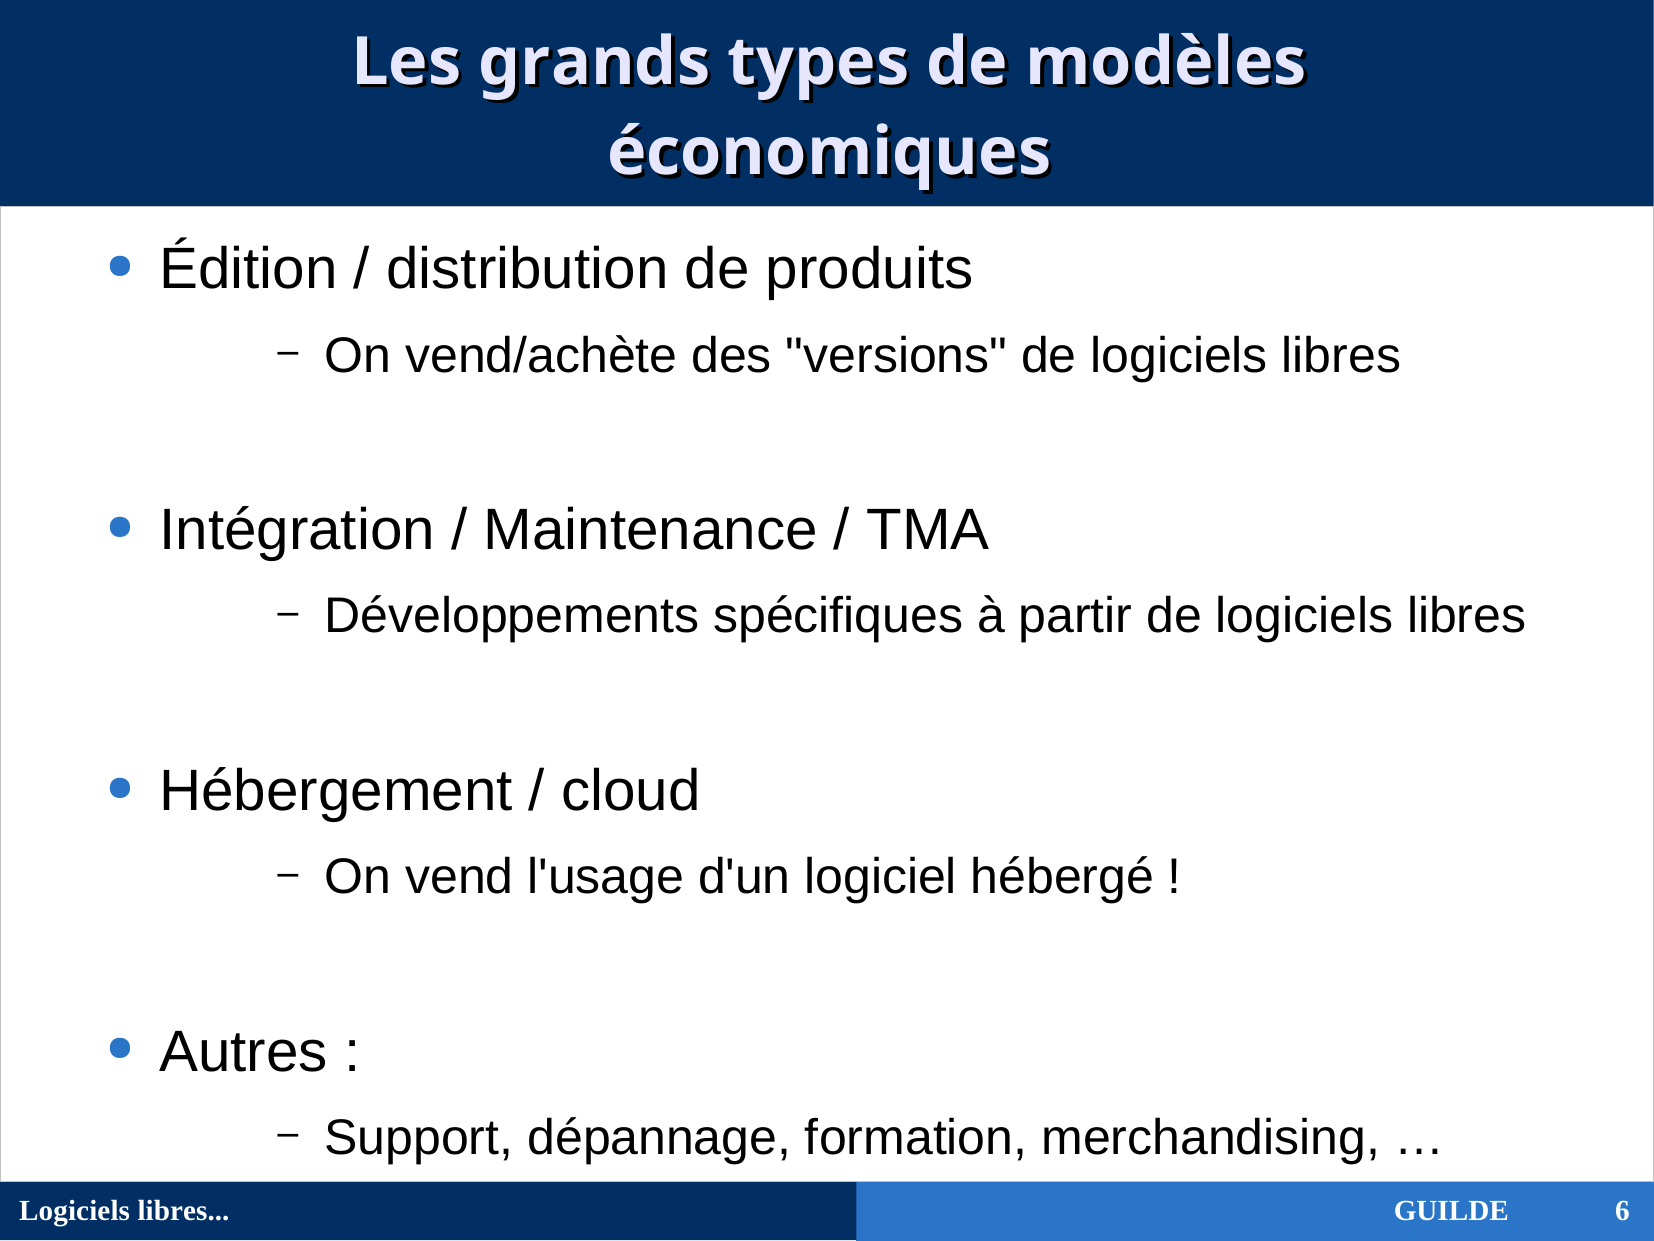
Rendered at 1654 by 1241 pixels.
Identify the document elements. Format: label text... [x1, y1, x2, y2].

list Édition / distribution de produits On vend/achète des "versions" de logiciels libres Intégration / Maintenance / TMA Développements spécifiques à partir de logiciels libres Hébergement / cloud On vend l'usage d'un logiciel hébergé ! Autres : Support, dépannage, formation, merchandising, … [88, 236, 1595, 1165]
title Les grands types de modèles économiques [123, 0, 1536, 208]
